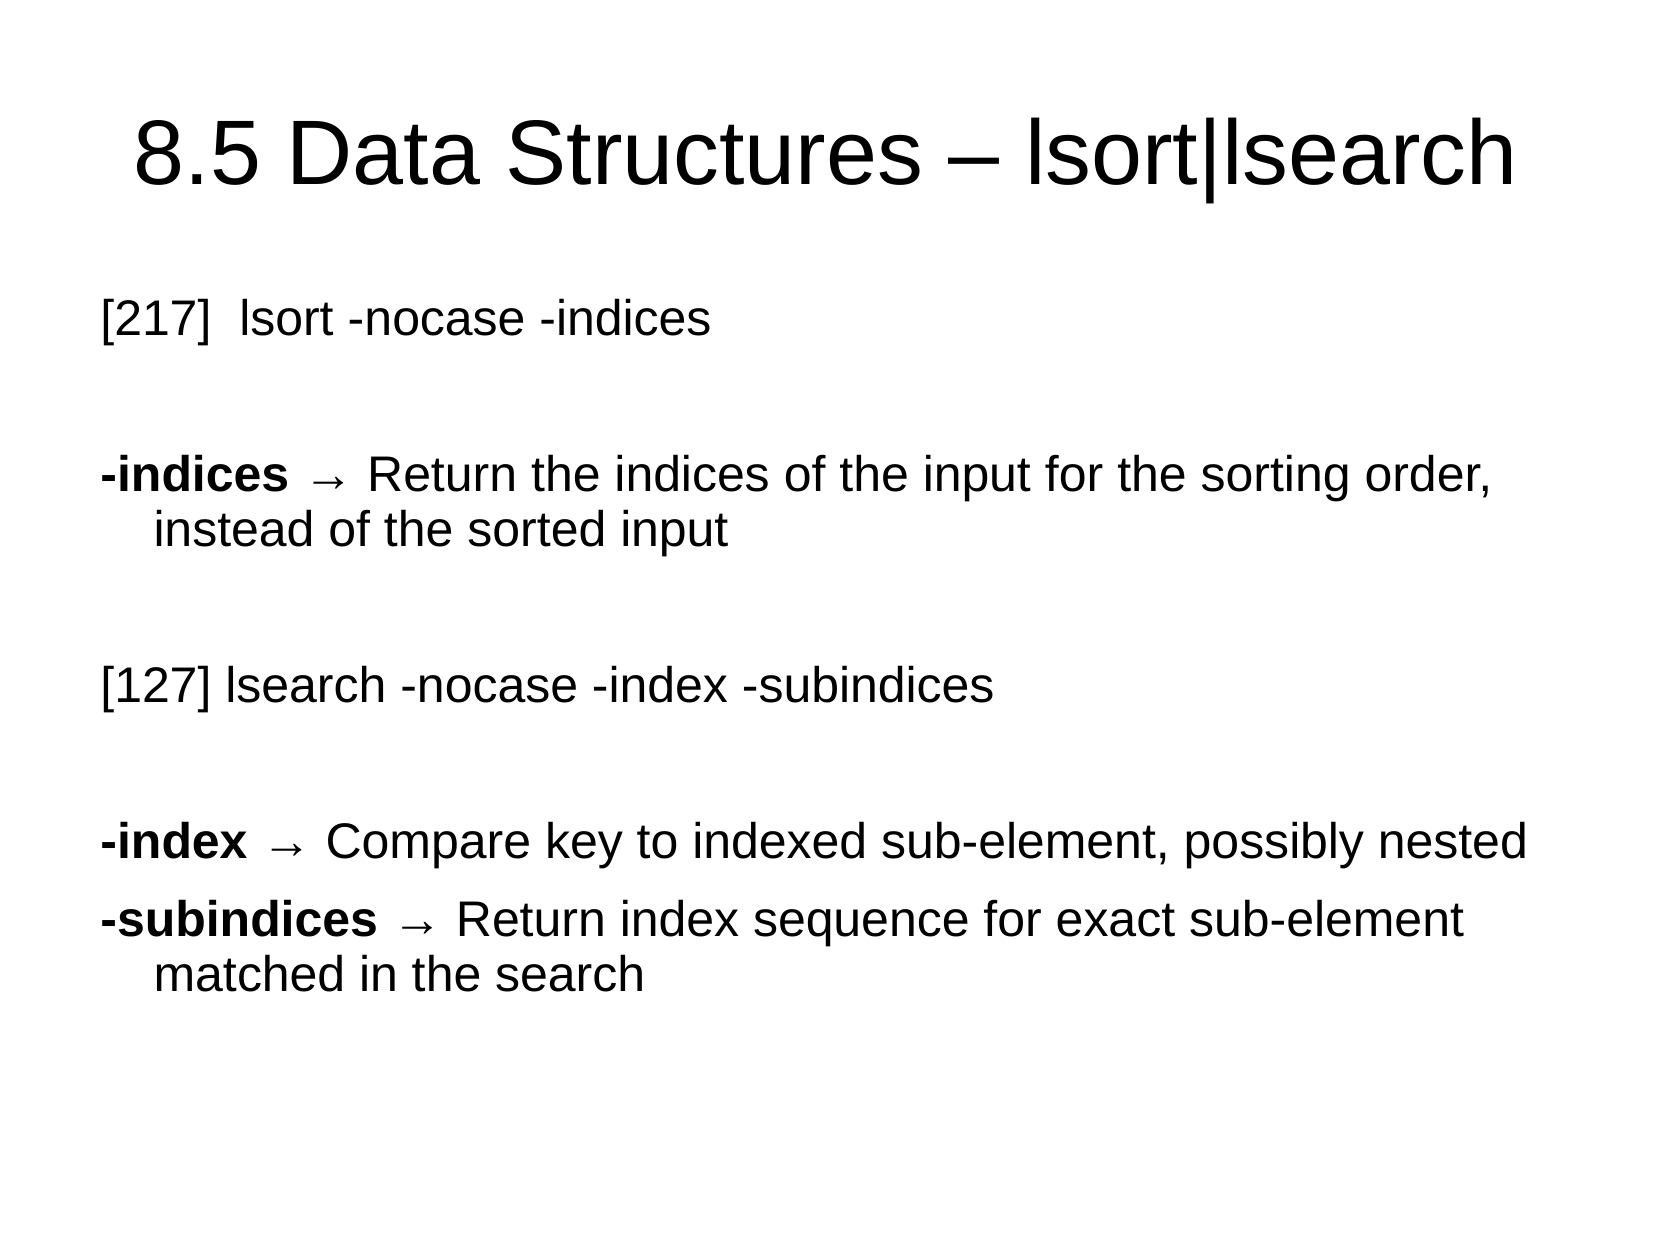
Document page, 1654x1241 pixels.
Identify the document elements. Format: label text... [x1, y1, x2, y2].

title 8.5 Data Structures – lsort|lsearch [82, 56, 1571, 250]
list [217] lsort -nocase -indices -indices → Return the indices of the input for the sorting order, instead of the sorted input [127] lsearch -nocase -index -subindices -index → Compare key to indexed sub-element, possibly nested -subindices → Return index sequence for exact sub-element matched in the search [82, 290, 1571, 1201]
